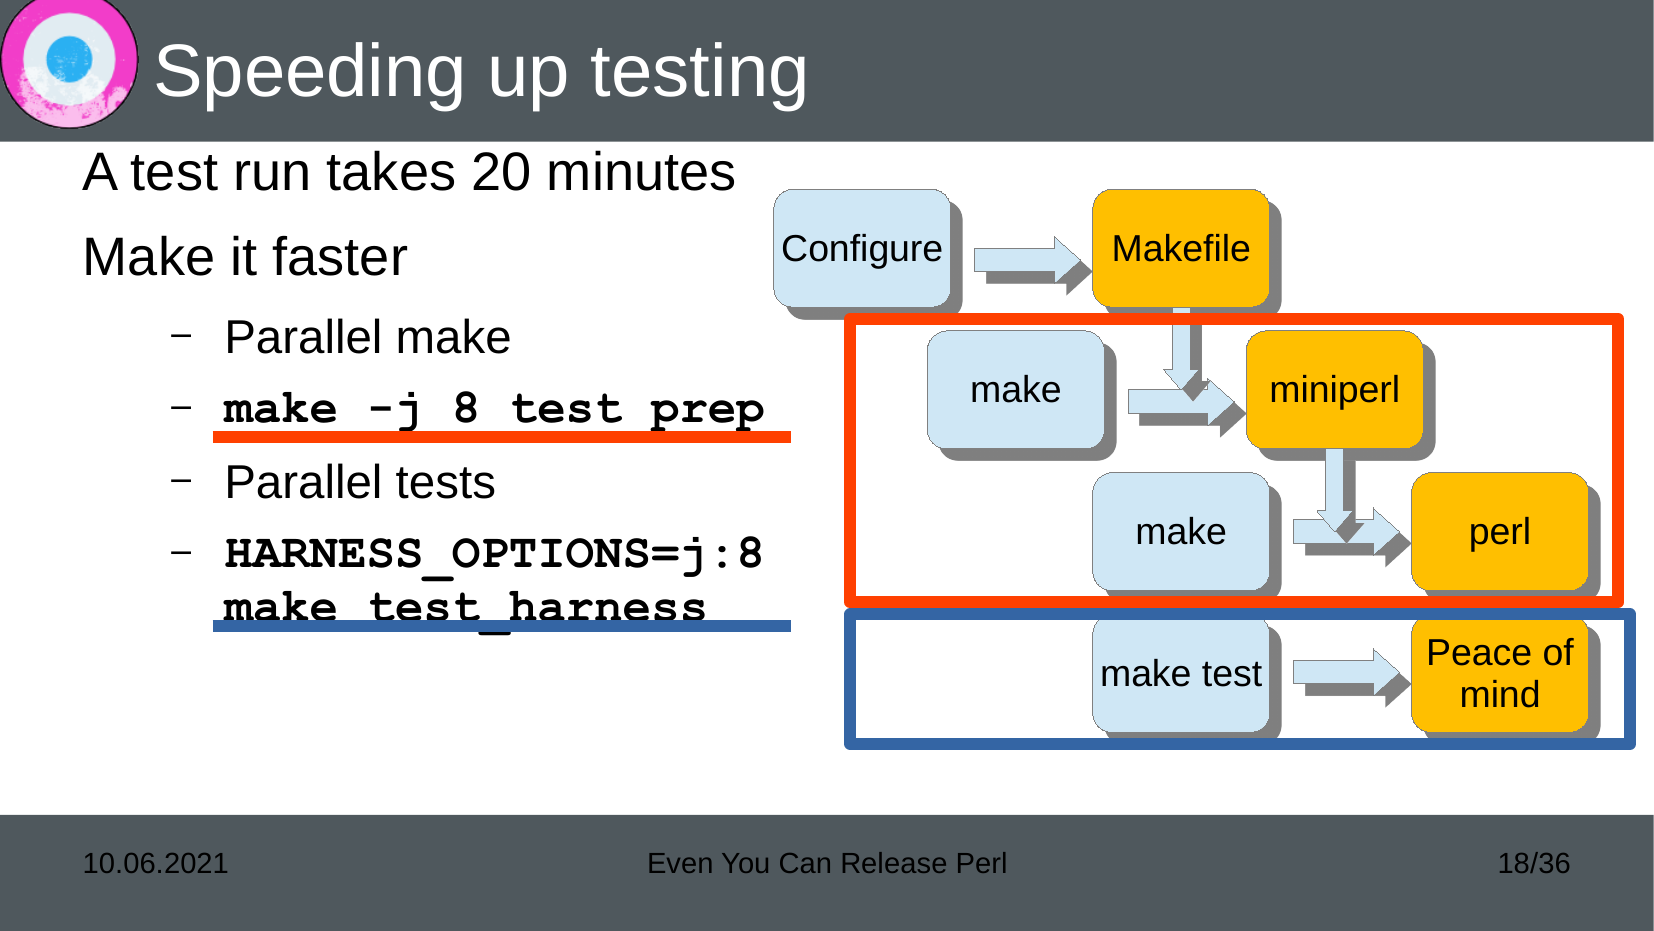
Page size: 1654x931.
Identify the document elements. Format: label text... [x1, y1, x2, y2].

text_box [1293, 448, 1400, 556]
text_box Configure [773, 189, 951, 308]
text_box perl [1411, 472, 1589, 591]
picture [0, 0, 228, 148]
text_box Makefile [1092, 189, 1270, 308]
text_box [1128, 325, 1235, 426]
text_box make test [1092, 620, 1270, 733]
text_box Peace of mind [1411, 620, 1589, 733]
text_box [1172, 307, 1191, 313]
text_box [1293, 648, 1400, 696]
text_box miniperl [1246, 330, 1424, 449]
text_box [974, 236, 1081, 284]
text_box make [927, 330, 1105, 449]
list A test run takes 20 minutes Make it faster Parallel make make -j 8 test_prep Parallel tests HARNESS_OPTIONS=j:8 make test_harness [82, 141, 809, 815]
title Speeding up testing [153, 5, 1654, 136]
text_box make [1092, 472, 1270, 591]
